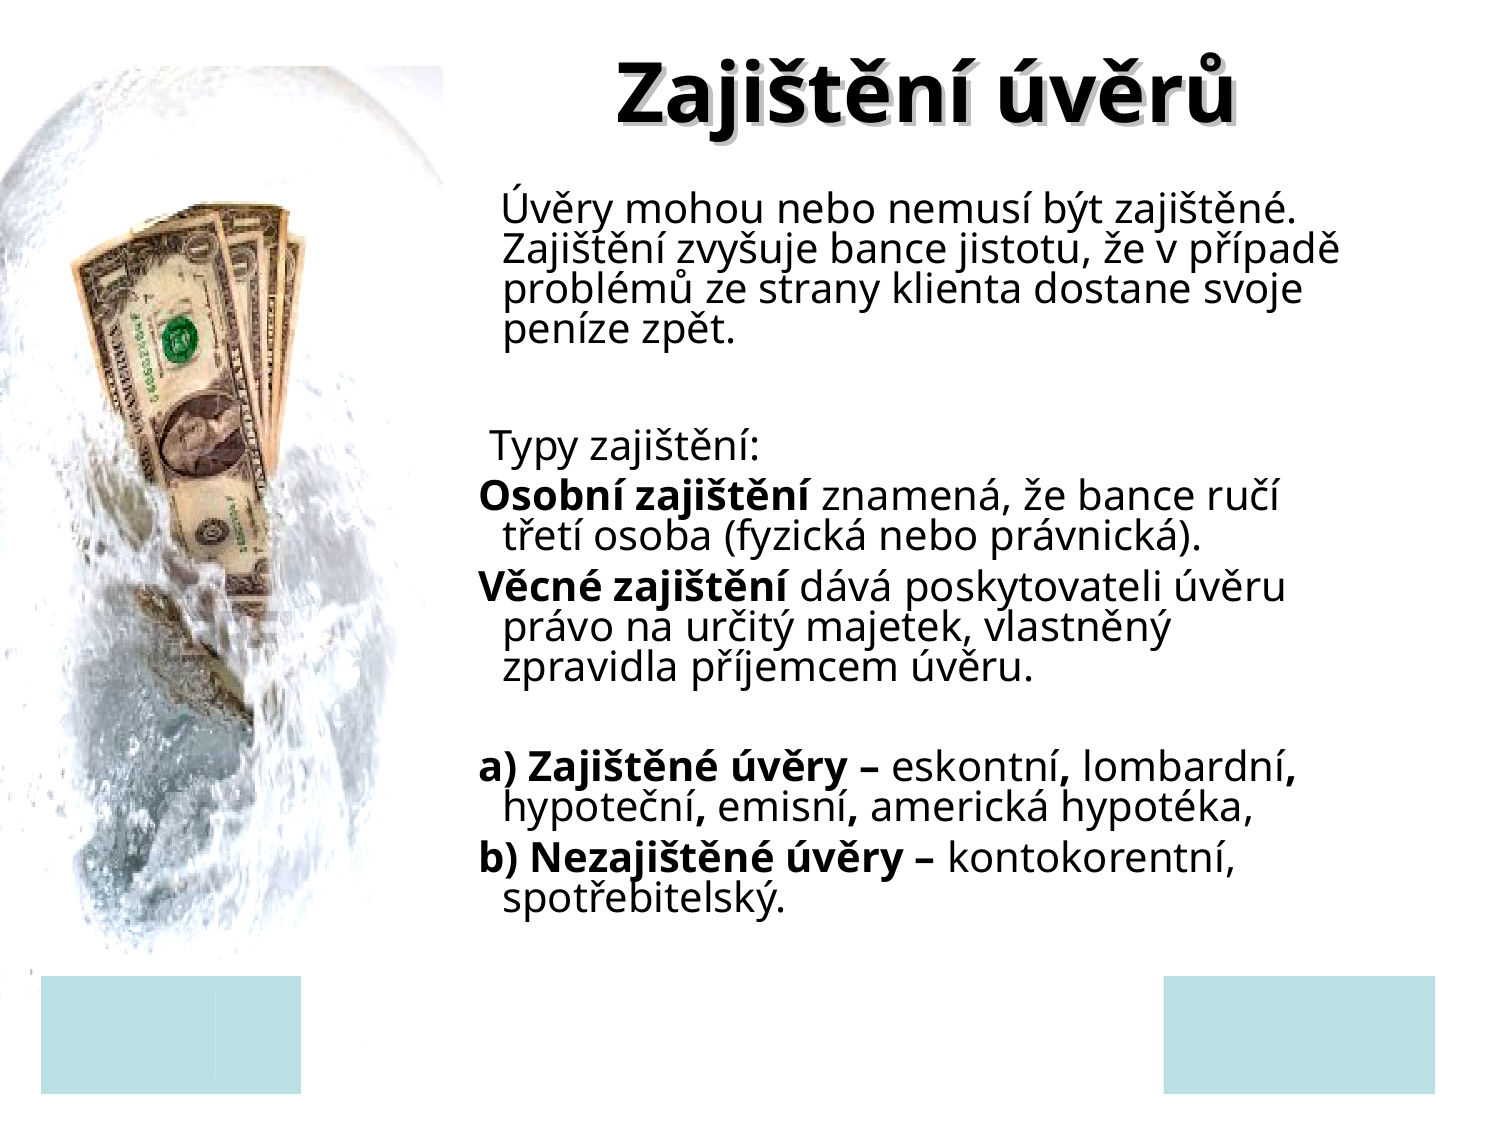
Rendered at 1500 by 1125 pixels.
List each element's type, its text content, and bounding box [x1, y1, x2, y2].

text_box [41, 976, 301, 1095]
text_box Úvěry mohou nebo nemusí být zajištěné. Zajištění zvyšuje bance jistotu, že v případě problémů ze strany klienta dostane svoje peníze zpět. [443, 184, 1402, 367]
text_box Zajištění úvěrů [430, 31, 1426, 247]
text_box [1163, 976, 1436, 1095]
picture [0, 66, 443, 1047]
text_box Typy zajištění: Osobní zajištění znamená, že bance ručí třetí osoba (fyzická nebo právnická). Věcné zajištění dává poskytovateli úvěru právo na určitý majetek, vlastněný zpravidla příjemcem úvěru. a) Zajištěné úvěry – eskontní, lombardní, hypoteční, emisní, americká hypotéka, b) Nezajištěné úvěry – kontokorentní, spotřebitelský. [443, 420, 1341, 1018]
